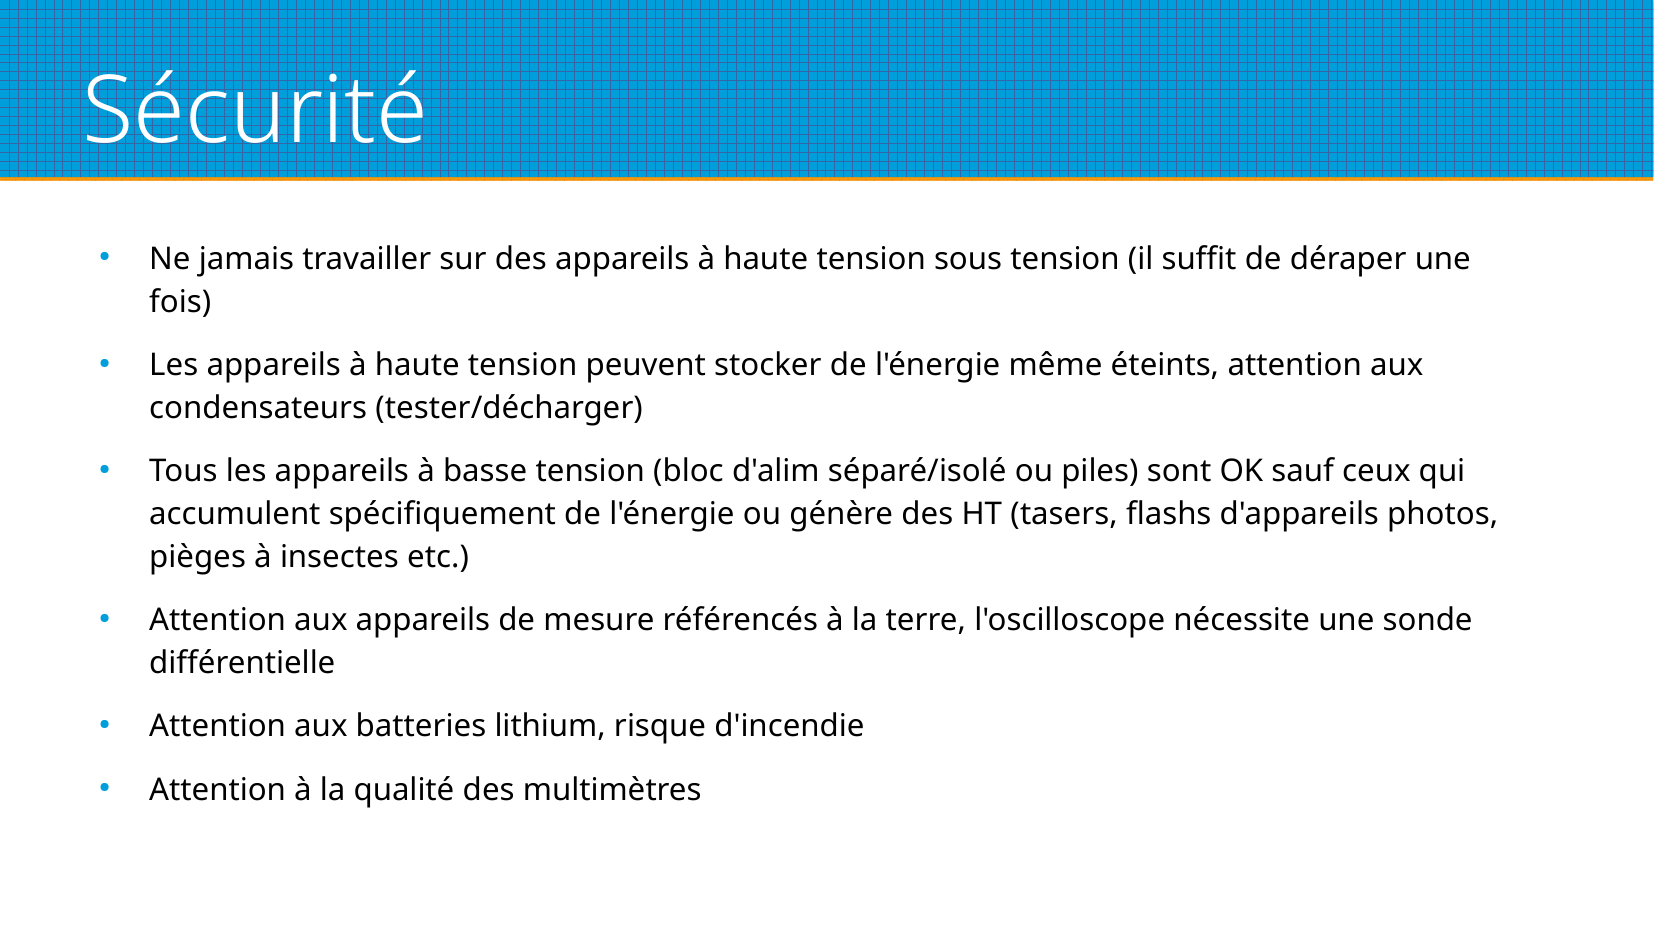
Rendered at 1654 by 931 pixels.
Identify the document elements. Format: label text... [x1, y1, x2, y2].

title Sécurité [82, 14, 1571, 171]
list Ne jamais travailler sur des appareils à haute tension sous tension (il suffit de déraper une fois) Les appareils à haute tension peuvent stocker de l'énergie même éteints, attention aux condensateurs (tester/décharger) Tous les appareils à basse tension (bloc d'alim séparé/isolé ou piles) sont OK sauf ceux qui accumulent spécifiquement de l'énergie ou génère des HT (tasers, flashs d'appareils photos, pièges à insectes etc.) Attention aux appareils de mesure référencés à la terre, l'oscilloscope nécessite une sonde différentielle Attention aux batteries lithium, risque d'incendie Attention à la qualité des multimètres [82, 236, 1536, 811]
